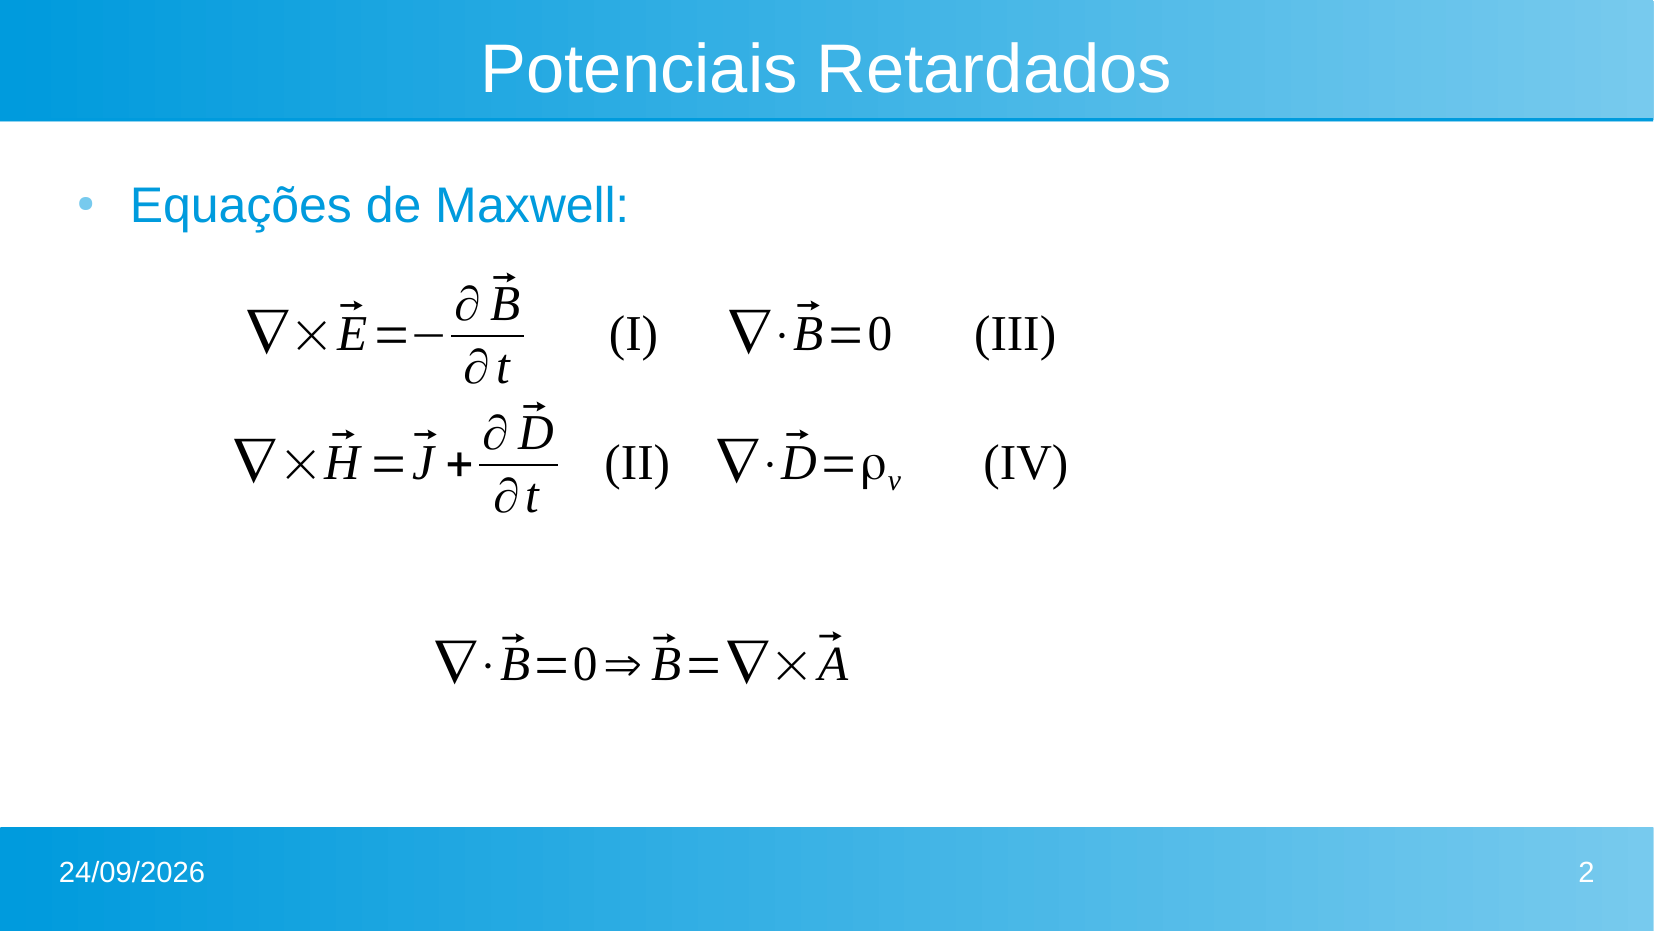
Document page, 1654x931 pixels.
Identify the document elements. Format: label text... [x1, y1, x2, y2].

chart [427, 629, 855, 691]
list Equações de Maxwell: [59, 177, 1595, 768]
title Potenciais Retardados [59, 29, 1595, 108]
chart [227, 270, 1076, 524]
